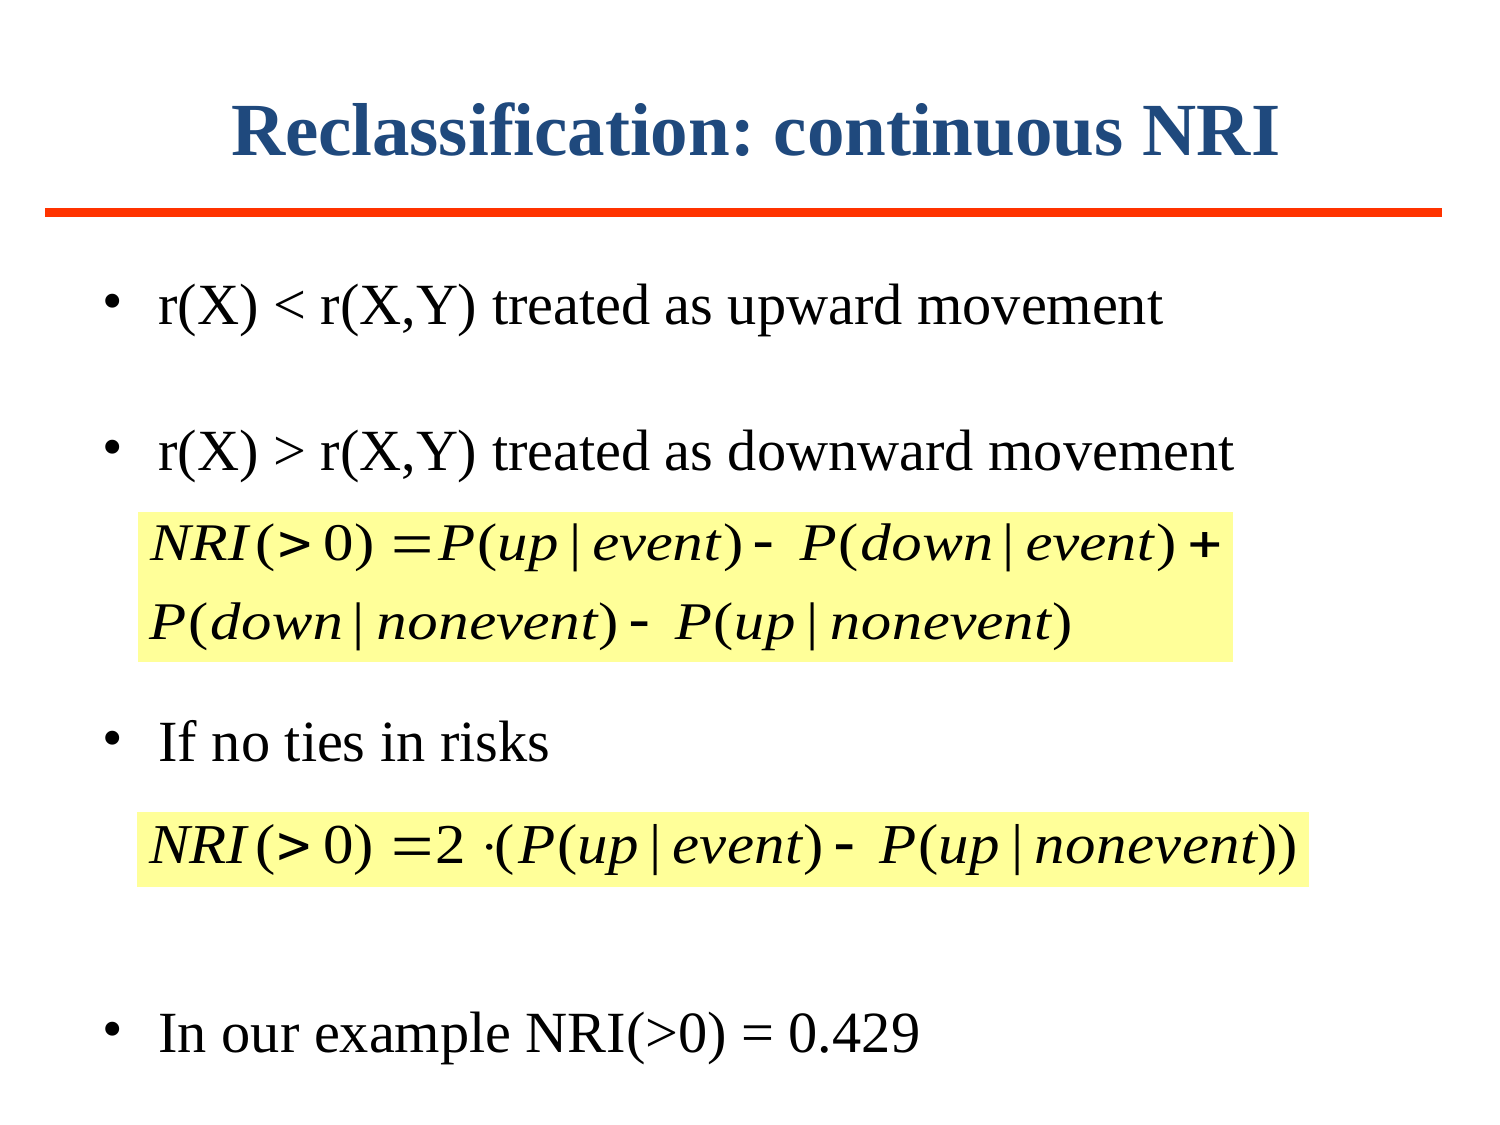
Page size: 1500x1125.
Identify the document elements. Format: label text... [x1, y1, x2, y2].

text_box Reclassification: continuous NRI [99, 37, 1413, 208]
chart [137, 812, 1309, 888]
chart [138, 512, 1234, 663]
text_box r(X) < r(X,Y) treated as upward movement r(X) > r(X,Y) treated as downward movement If no ties in risks In our example NRI(>0) = 0.429 [87, 237, 1413, 1049]
